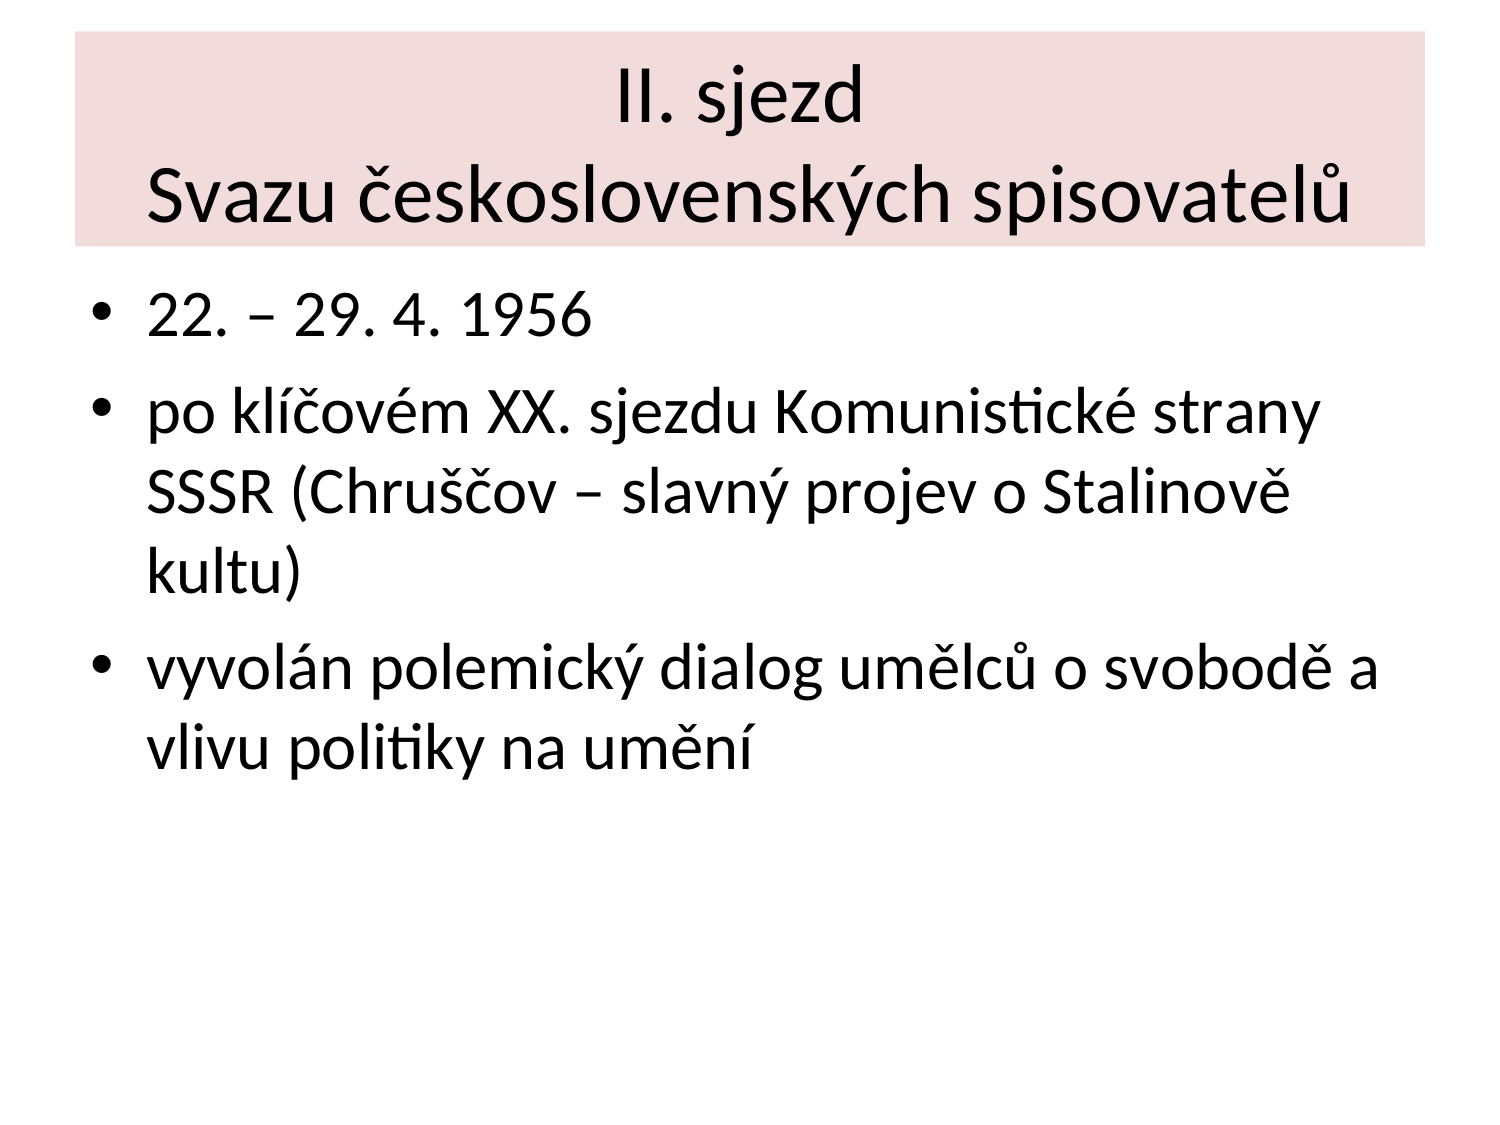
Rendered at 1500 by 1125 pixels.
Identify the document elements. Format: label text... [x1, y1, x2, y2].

list 22. – 29. 4. 1956 po klíčovém XX. sjezdu Komunistické strany SSSR (Chruščov – slavný projev o Stalinově kultu) vyvolán polemický dialog umělců o svobodě a vlivu politiky na umění [75, 262, 1426, 1006]
title II. sjezd Svazu československých spisovatelů [75, 31, 1426, 247]
